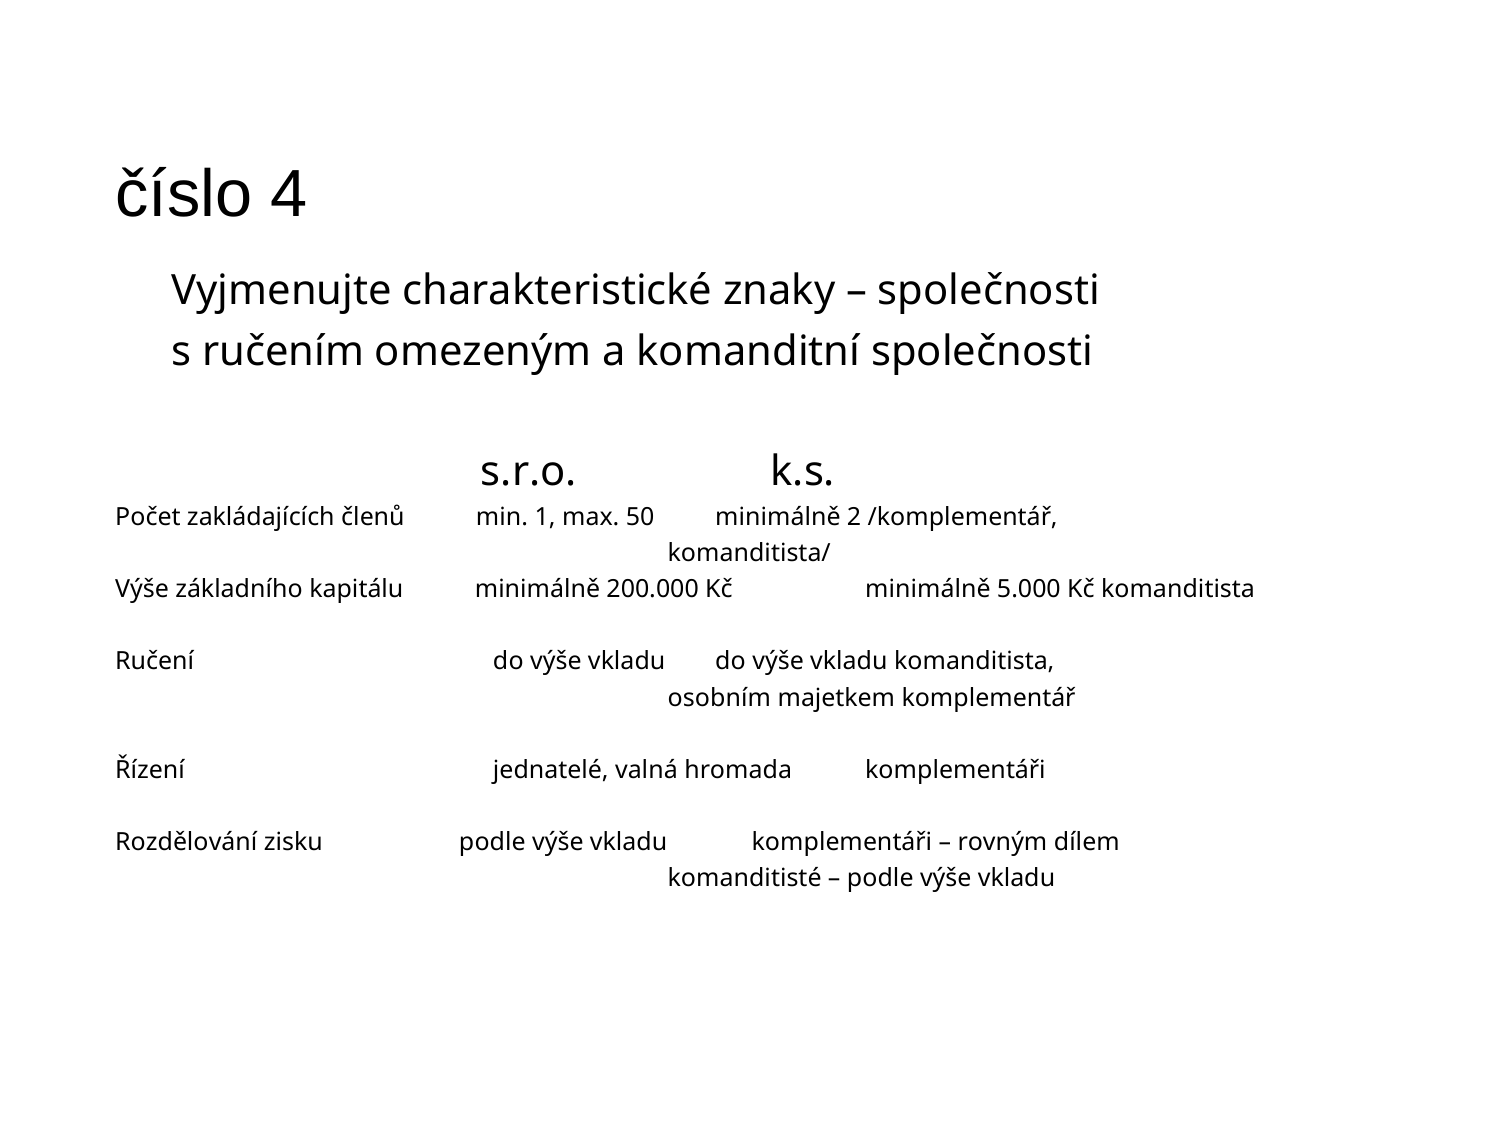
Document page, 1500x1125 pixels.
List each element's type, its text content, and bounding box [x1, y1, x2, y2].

list Vyjmenujte charakteristické znaky – společnosti s ručením omezeným a komanditní společnosti s.r.o. k.s. Počet zakládajících členů min. 1, max. 50 minimálně 2 /komplementář, komanditista/ Výše základního kapitálu minimálně 200.000 Kč minimálně 5.000 Kč komanditista Ručení do výše vkladu do výše vkladu komanditista, osobním majetkem komplementář Řízení jednatelé, valná hromada komplementáři Rozdělování zisku podle výše vkladu komplementáři – rovným dílem komanditisté – podle výše vkladu [100, 255, 1400, 988]
title číslo 4 [100, 49, 1425, 237]
